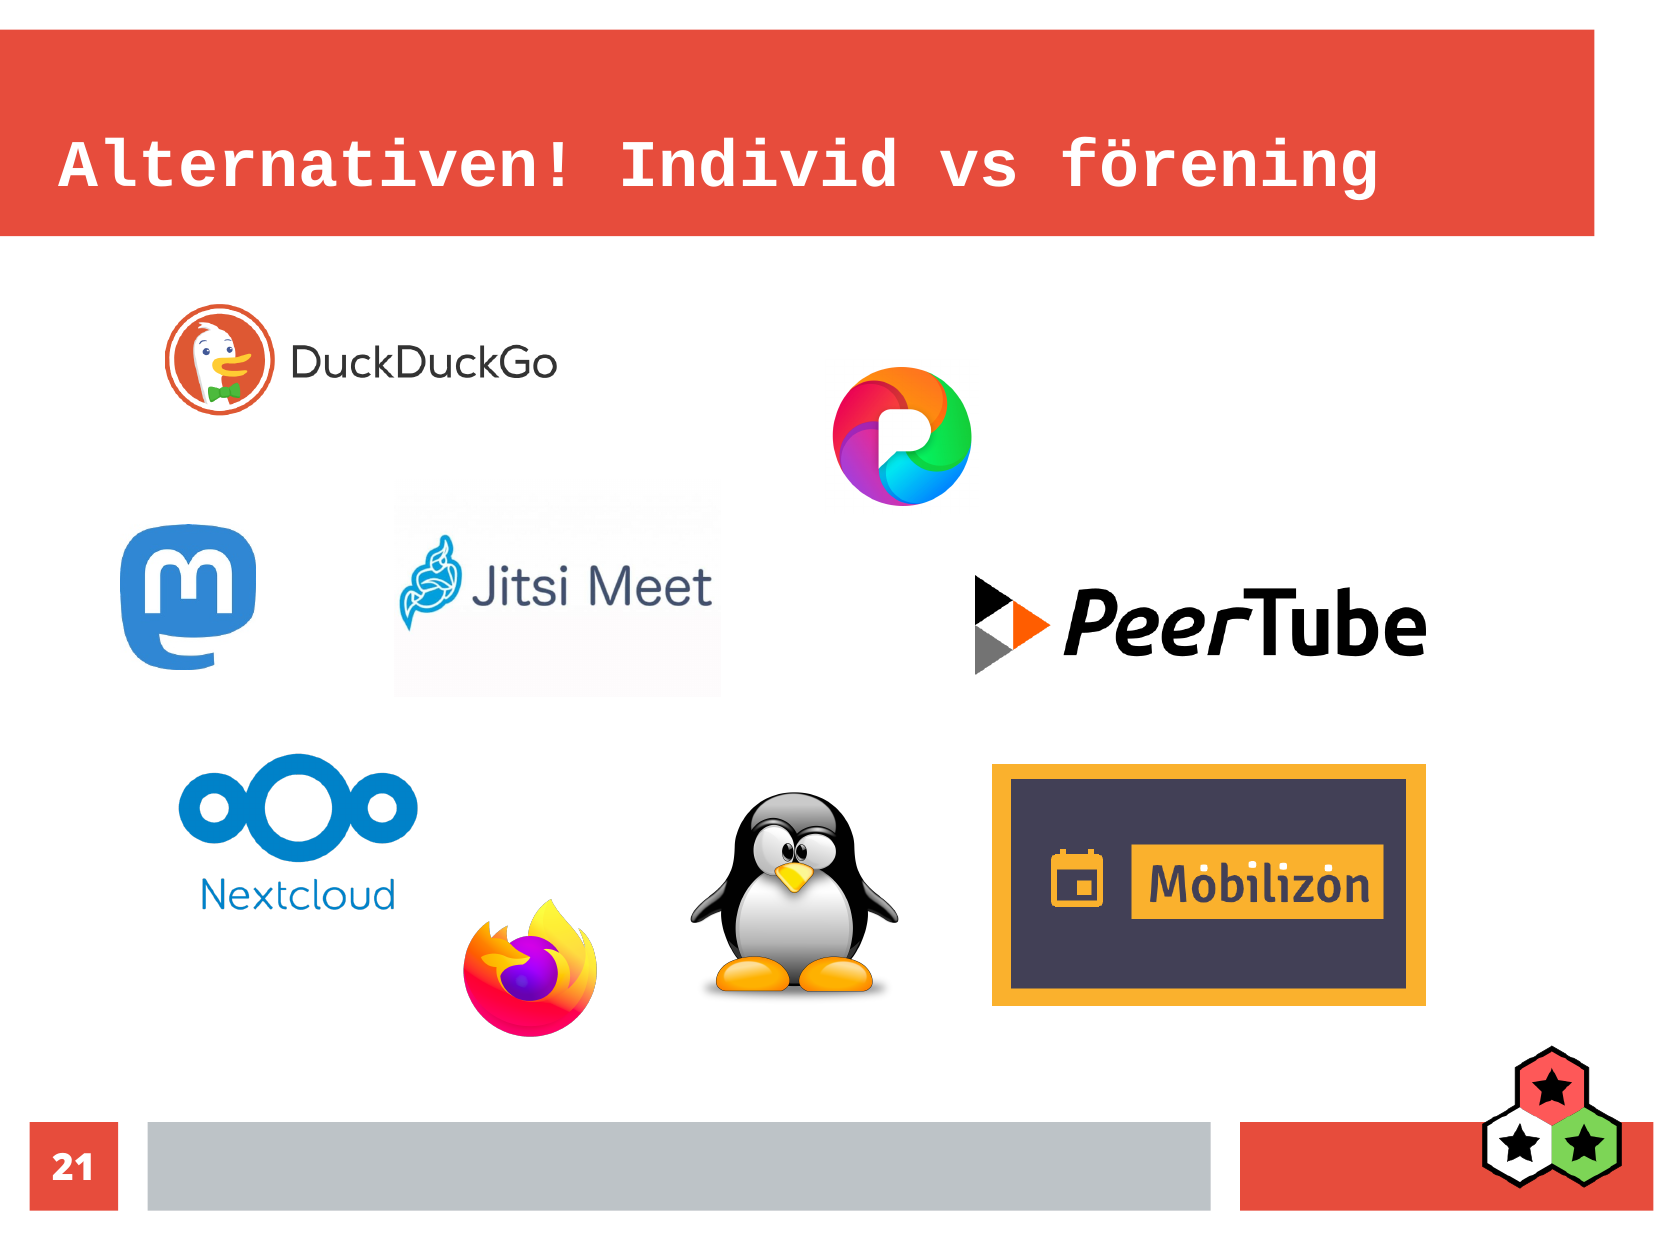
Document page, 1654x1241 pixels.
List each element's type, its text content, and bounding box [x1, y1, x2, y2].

picture [165, 284, 583, 429]
picture [120, 524, 256, 670]
picture [688, 787, 901, 1006]
picture [459, 899, 601, 1041]
picture [992, 764, 1426, 1006]
picture [394, 479, 721, 698]
title Alternativen! Individ vs förening [59, 59, 1595, 207]
picture [1463, 1028, 1640, 1205]
picture [159, 734, 436, 931]
picture [975, 575, 1426, 676]
picture [825, 359, 979, 514]
